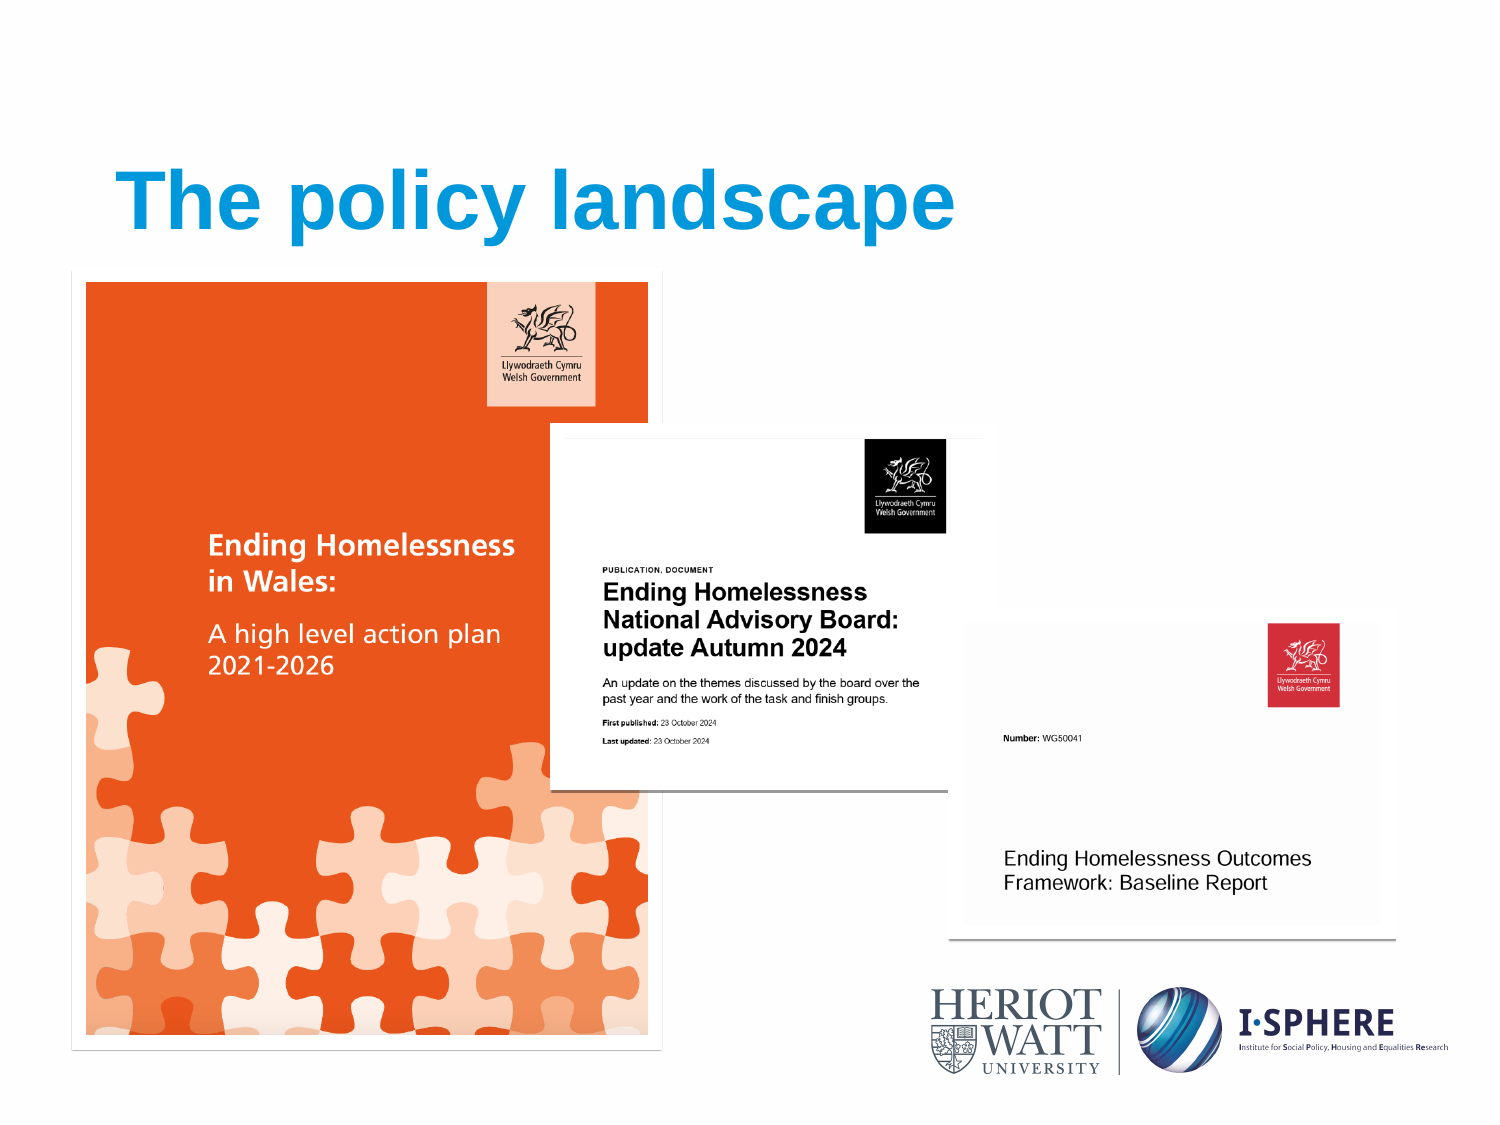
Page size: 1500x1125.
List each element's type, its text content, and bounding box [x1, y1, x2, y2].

title The policy landscape [100, 90, 1426, 254]
picture [86, 282, 648, 1036]
picture [962, 622, 1382, 925]
picture [564, 437, 984, 776]
